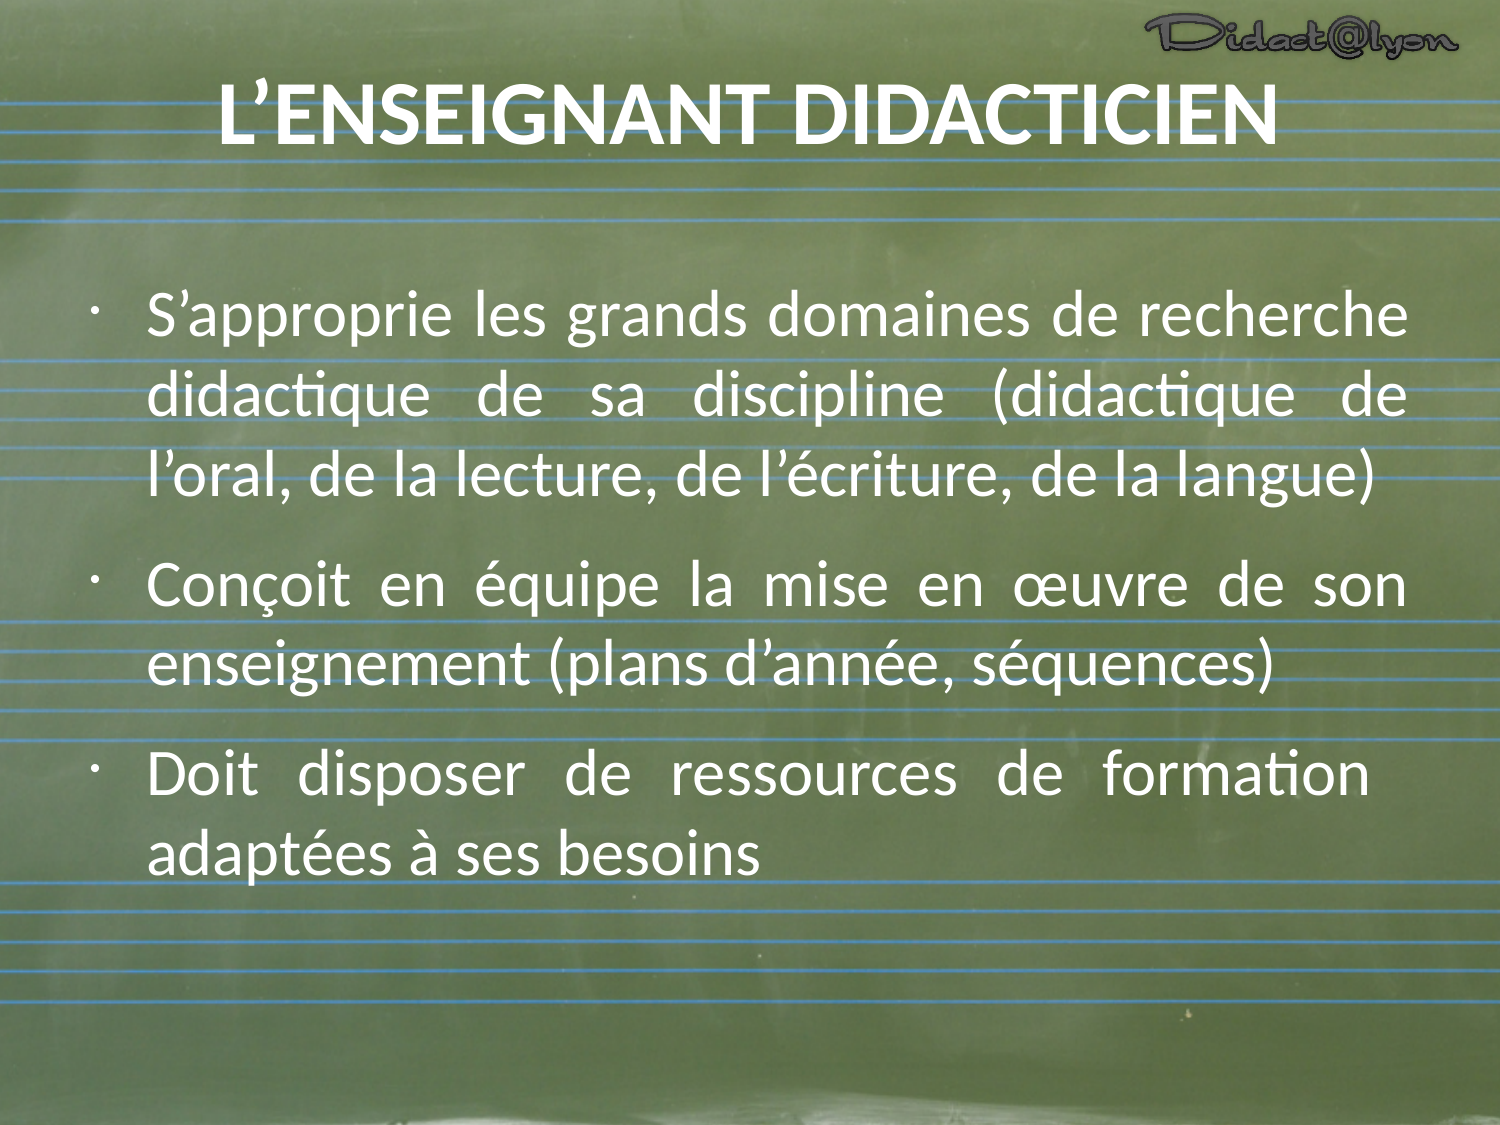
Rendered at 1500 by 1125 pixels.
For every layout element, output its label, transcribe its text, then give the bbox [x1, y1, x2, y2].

list S’approprie les grands domaines de recherche didactique de sa discipline (didactique de l’oral, de la lecture, de l’écriture, de la langue) Conçoit en équipe la mise en œuvre de son enseignement (plans d’année, séquences) Doit disposer de ressources de formation adaptées à ses besoins [75, 262, 1425, 1005]
picture [0, 0, 1500, 1125]
title L’ENSEIGNANT DIDACTICIEN [75, 45, 1425, 233]
